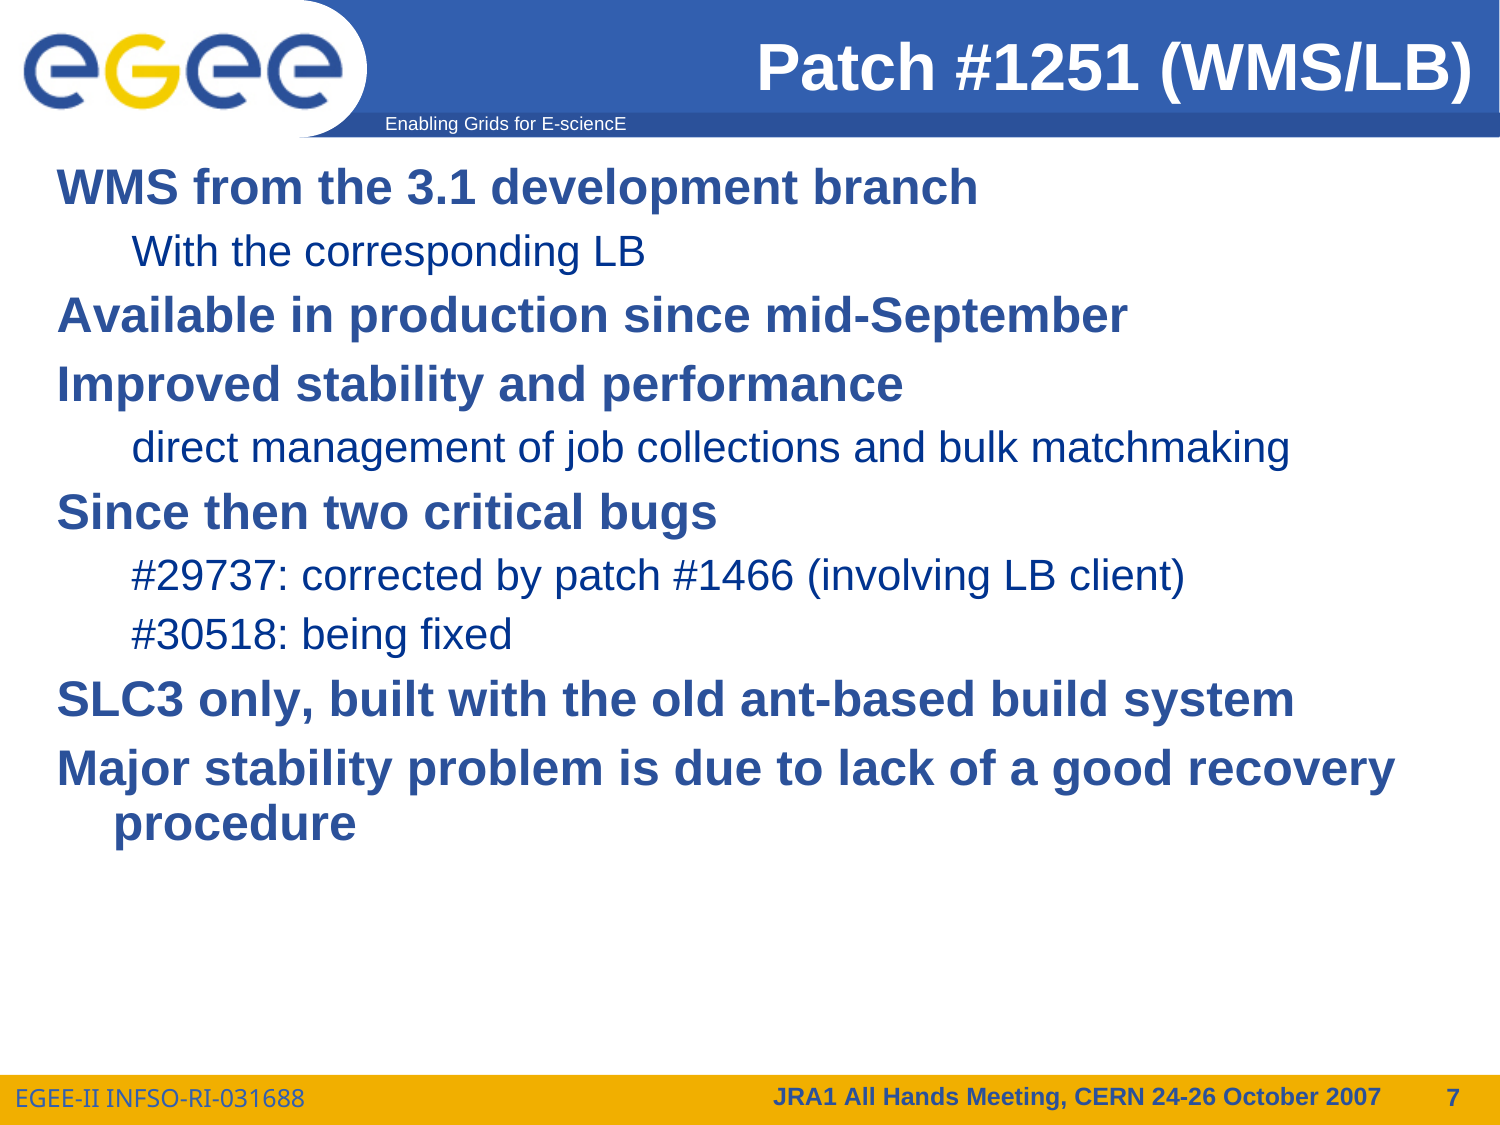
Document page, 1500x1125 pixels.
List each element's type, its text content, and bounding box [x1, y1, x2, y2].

title Patch #1251 (WMS/LB) [369, 16, 1475, 118]
list WMS from the 3.1 development branch With the corresponding LB Available in production since mid-September Improved stability and performance direct management of job collections and bulk matchmaking Since then two critical bugs #29737: corrected by patch #1466 (involving LB client) #30518: being fixed SLC3 only, built with the old ant-based build system Major stability problem is due to lack of a good recovery procedure [56, 159, 1466, 1055]
picture [18, 30, 349, 112]
